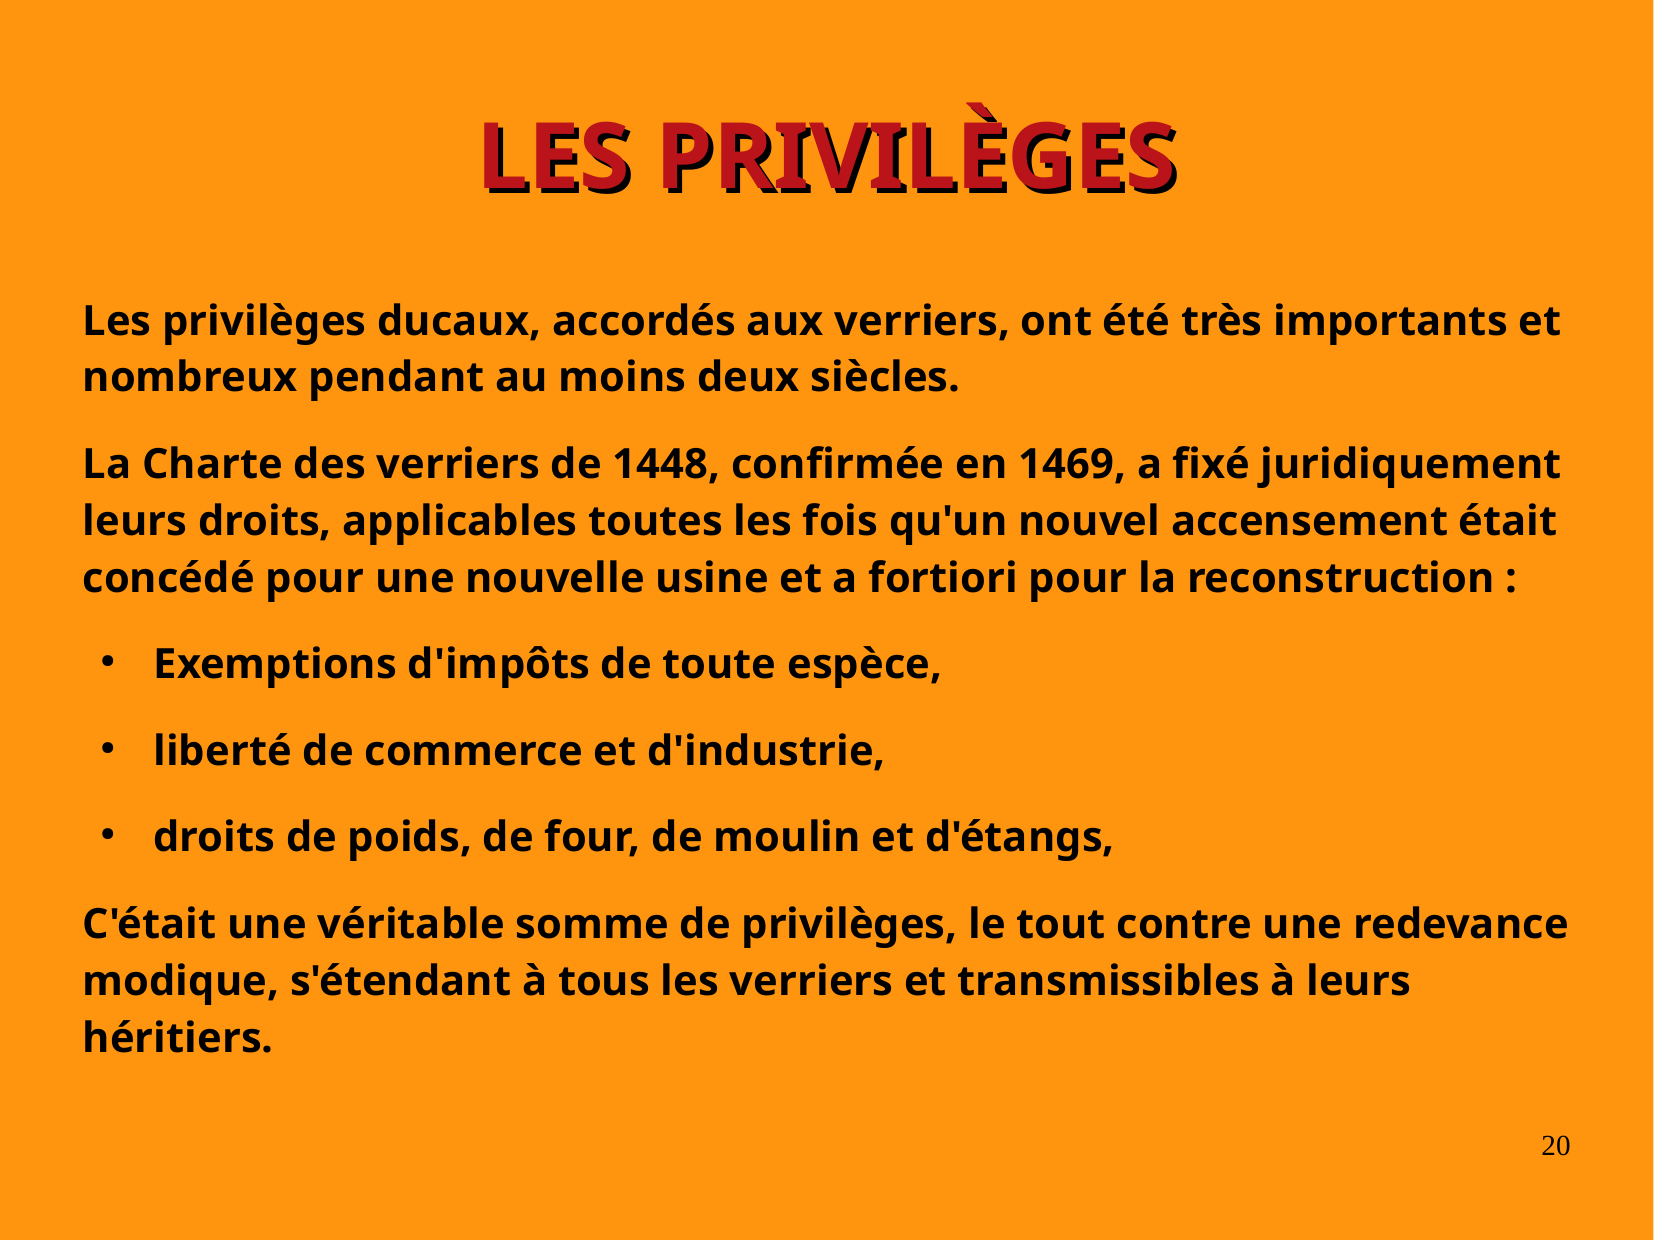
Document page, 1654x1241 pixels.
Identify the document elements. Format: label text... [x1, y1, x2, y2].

title LES PRIVILÈGES [82, 49, 1571, 257]
list Les privilèges ducaux, accordés aux verriers, ont été très importants et nombreux pendant au moins deux siècles. La Charte des verriers de 1448, confirmée en 1469, a fixé juridiquement leurs droits, applicables toutes les fois qu'un nouvel accensement était concédé pour une nouvelle usine et a fortiori pour la reconstruction : Exemptions d'impôts de toute espèce, liberté de commerce et d'industrie, droits de poids, de four, de moulin et d'étangs, C'était une véritable somme de privilèges, le tout contre une redevance modique, s'étendant à tous les verriers et transmissibles à leurs héritiers. [82, 290, 1571, 1109]
